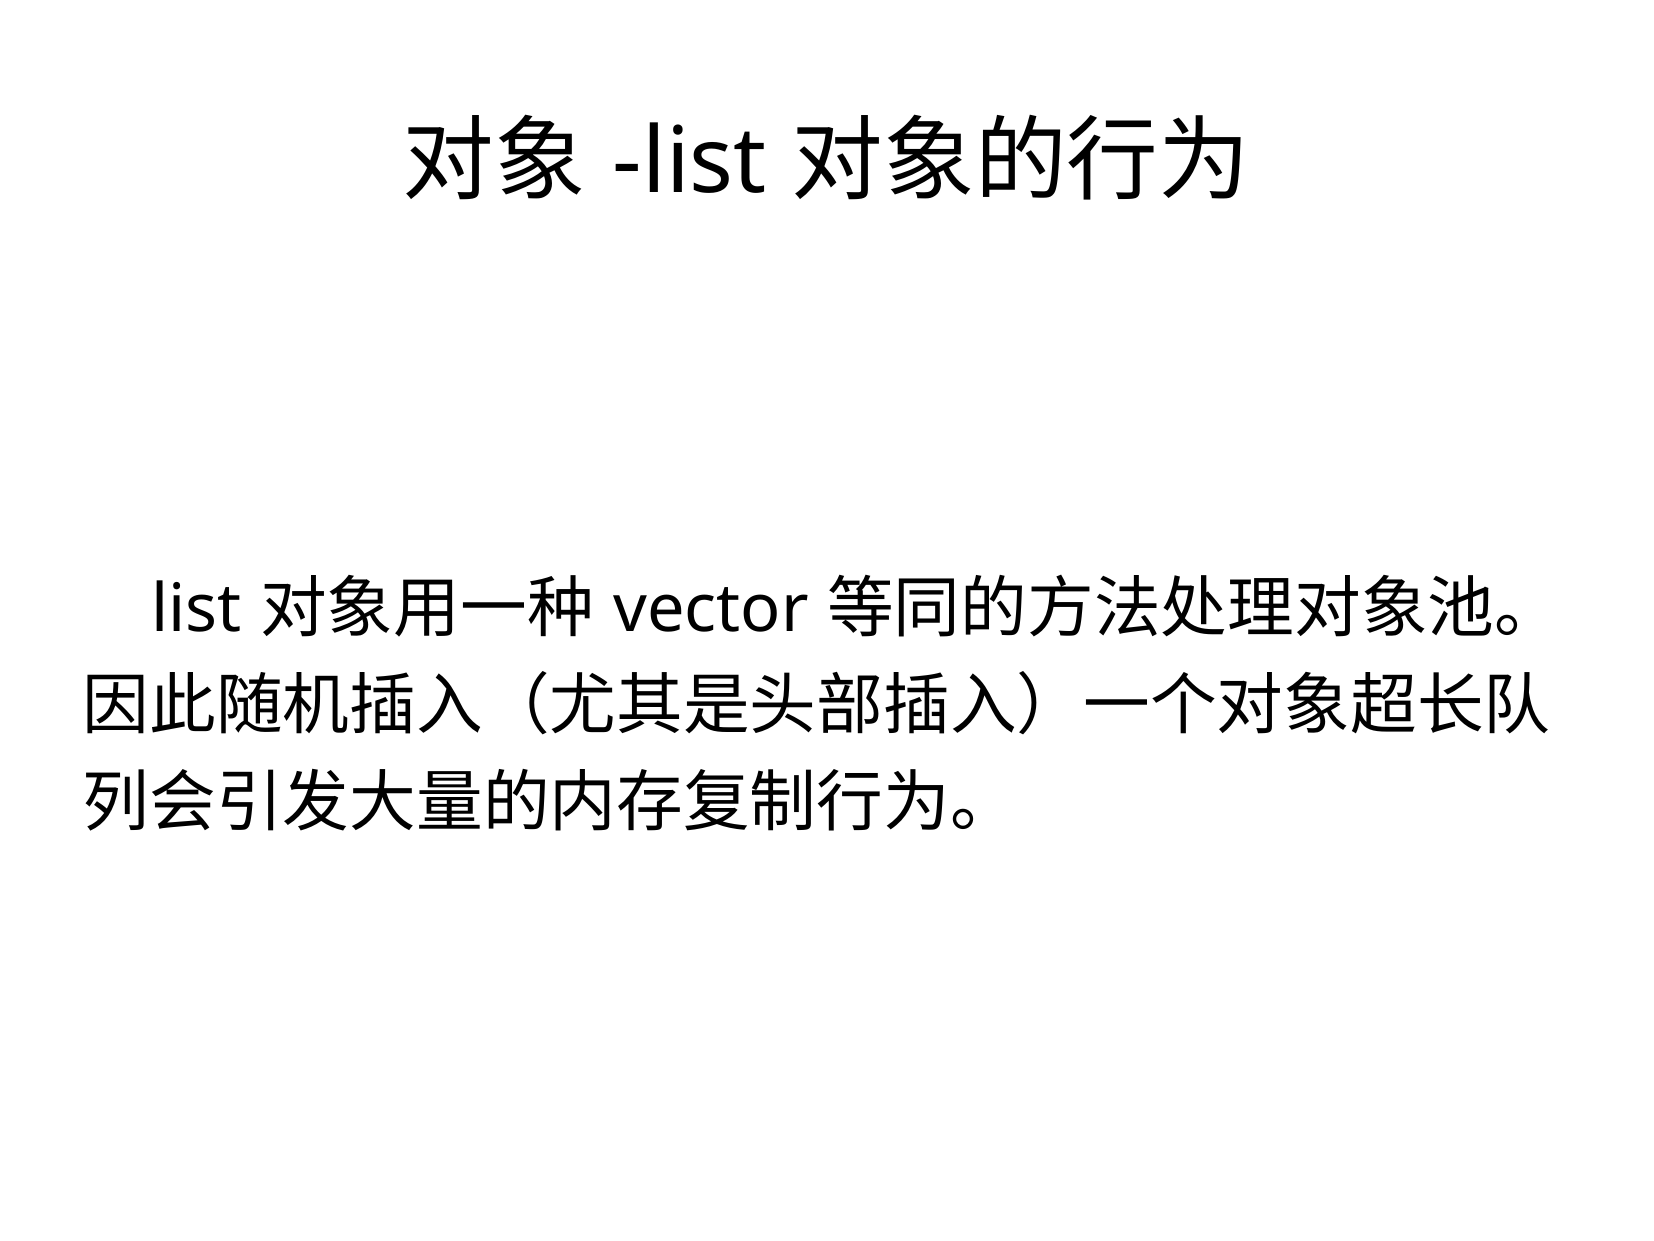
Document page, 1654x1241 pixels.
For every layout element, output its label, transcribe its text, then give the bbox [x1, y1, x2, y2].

subtitle list对象用一种vector等同的方法处理对象池。因此随机插入（尤其是头部插入）一个对象超长队列会引发大量的内存复制行为。 [82, 297, 1571, 1102]
title 对象-list对象的行为 [82, 56, 1571, 250]
